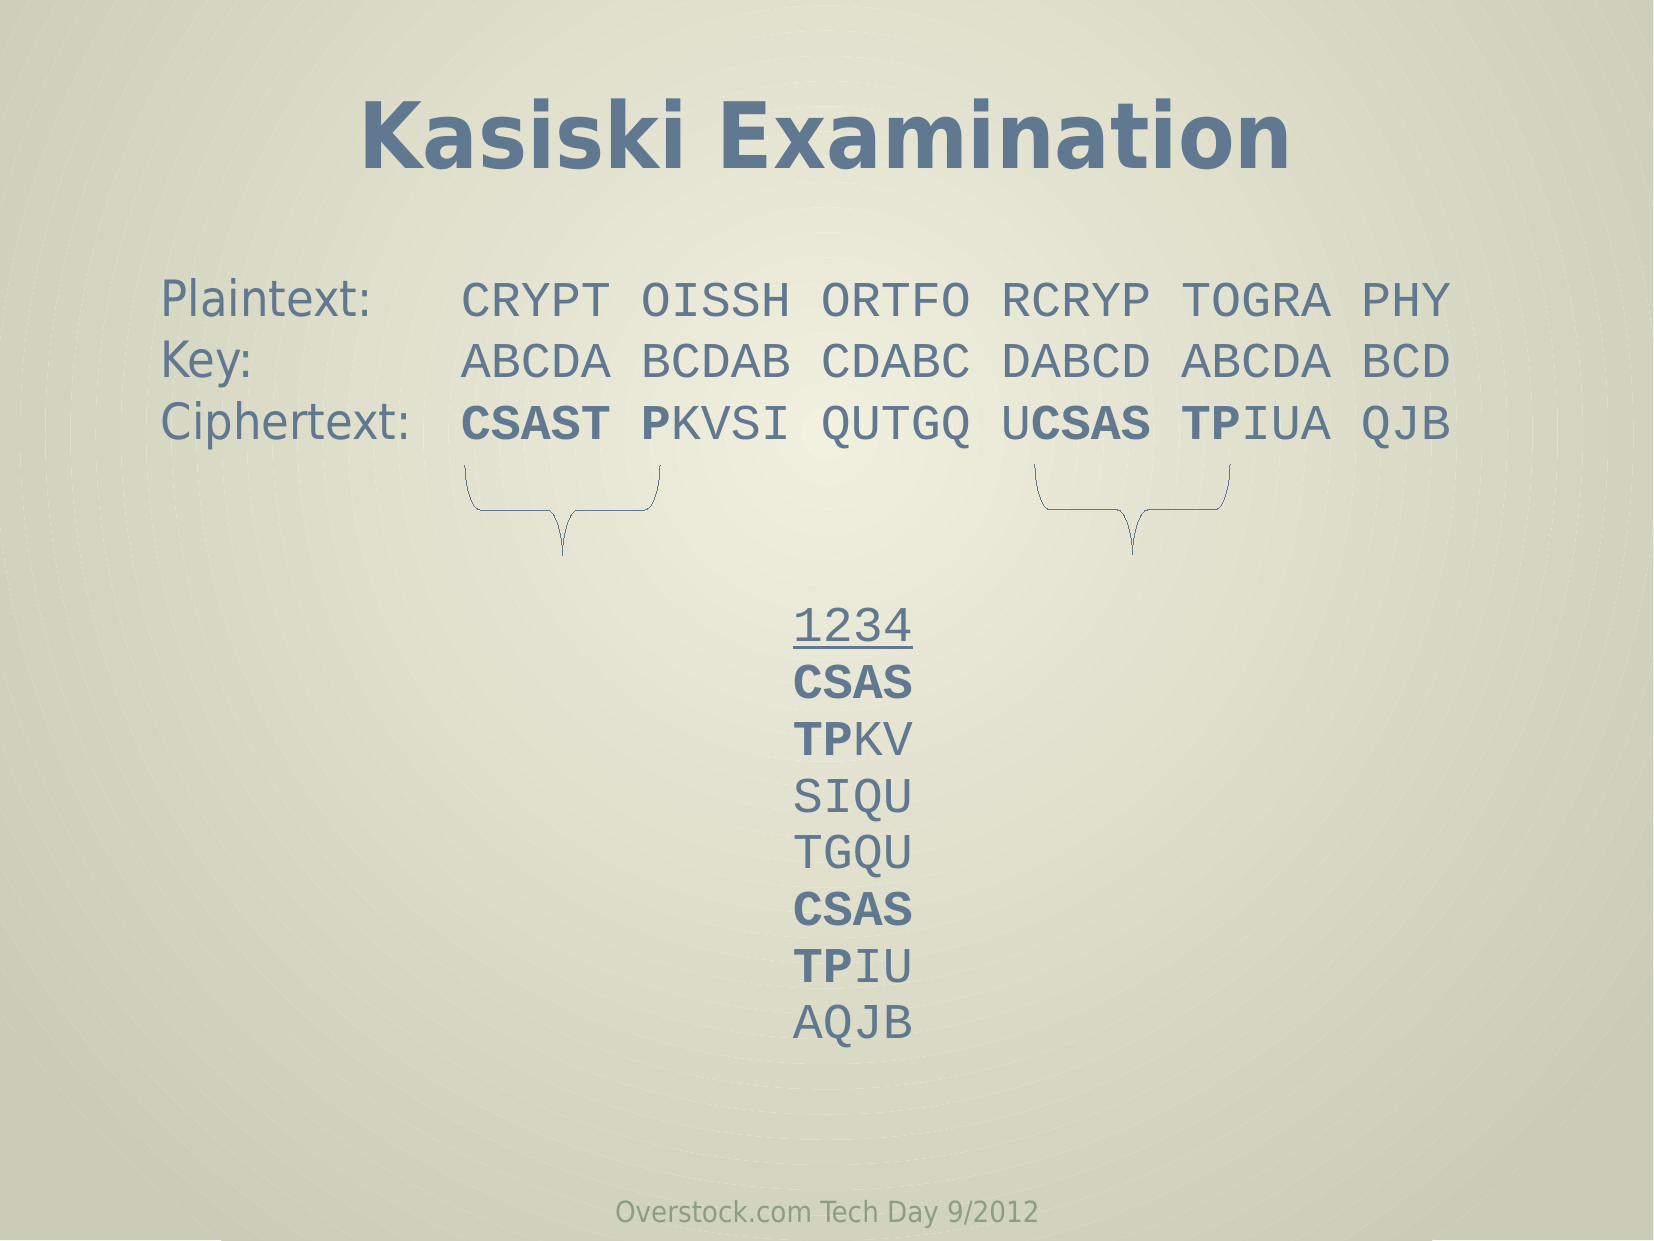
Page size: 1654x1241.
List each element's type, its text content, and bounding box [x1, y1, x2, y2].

list 1234 CSAS TPKV SIQU TGQU CSAS TPIU AQJB [75, 600, 1561, 1096]
list Plaintext: CRYPT OISSH ORTFO RCRYP TOGRA PHY Key: ABCDA BCDAB CDABC DABCD ABCDA BCD Ciphertext: CSAST PKVSI QUTGQ UCSAS TPIUA QJB [90, 270, 1576, 530]
title Kasiski Examination [82, 49, 1571, 226]
